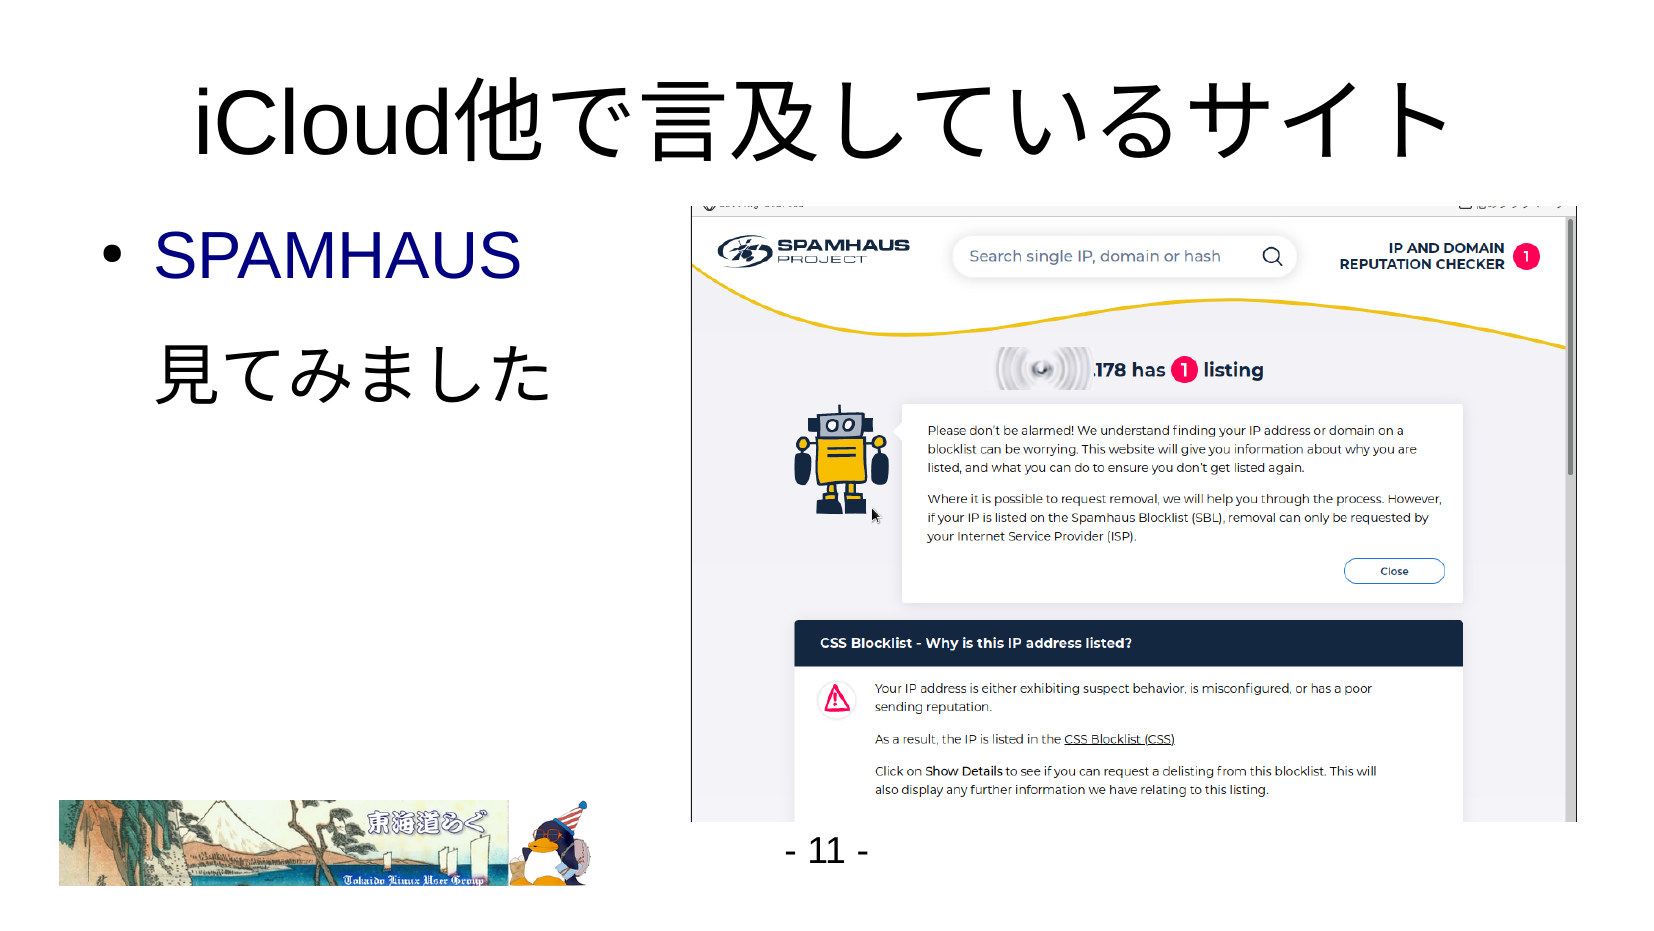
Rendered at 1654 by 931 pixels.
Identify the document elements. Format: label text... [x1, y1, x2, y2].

list SPAMHAUS 見てみました [82, 217, 690, 758]
picture [690, 206, 1577, 822]
picture [59, 800, 591, 887]
title iCloud他で言及しているサイト [82, 37, 1571, 193]
text_box - <番号> - [703, 822, 950, 886]
